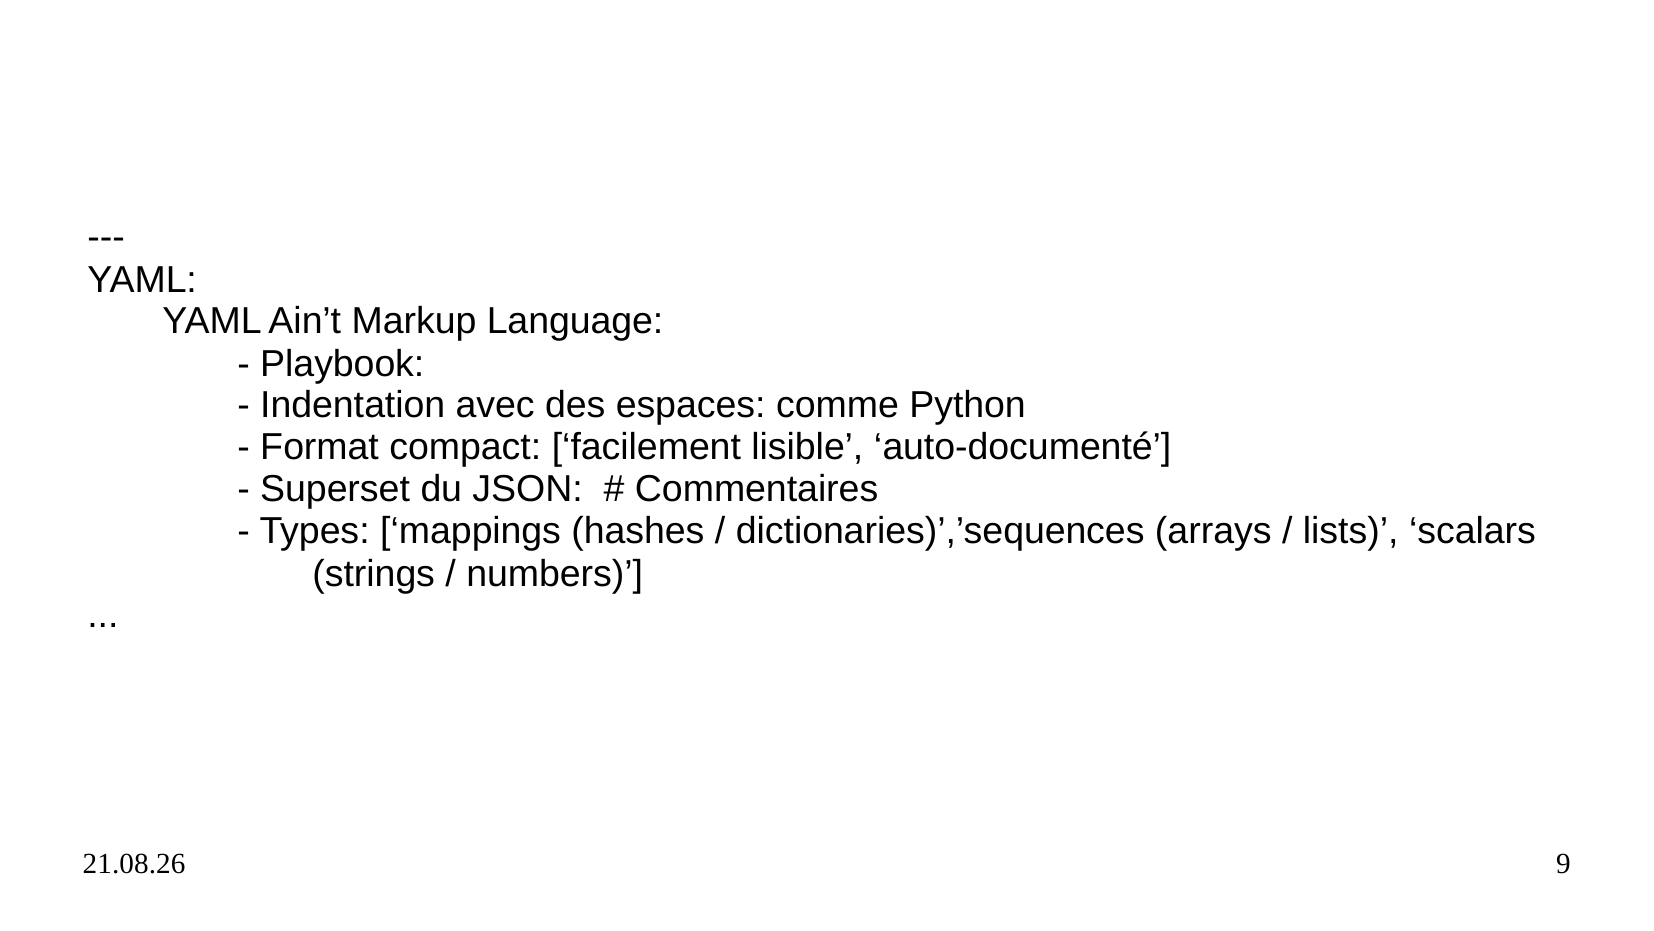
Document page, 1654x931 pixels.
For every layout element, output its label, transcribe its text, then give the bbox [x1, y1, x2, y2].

subtitle --- YAML: YAML Ain’t Markup Language: - Playbook: - Indentation avec des espaces: comme Python - Format compact: [‘facilement lisible’, ‘auto-documenté’] - Superset du JSON: # Commentaires - Types: [‘mappings (hashes / dictionaries)’,’sequences (arrays / lists)’, ‘scalars (strings / numbers)’] ... [87, 216, 1576, 818]
